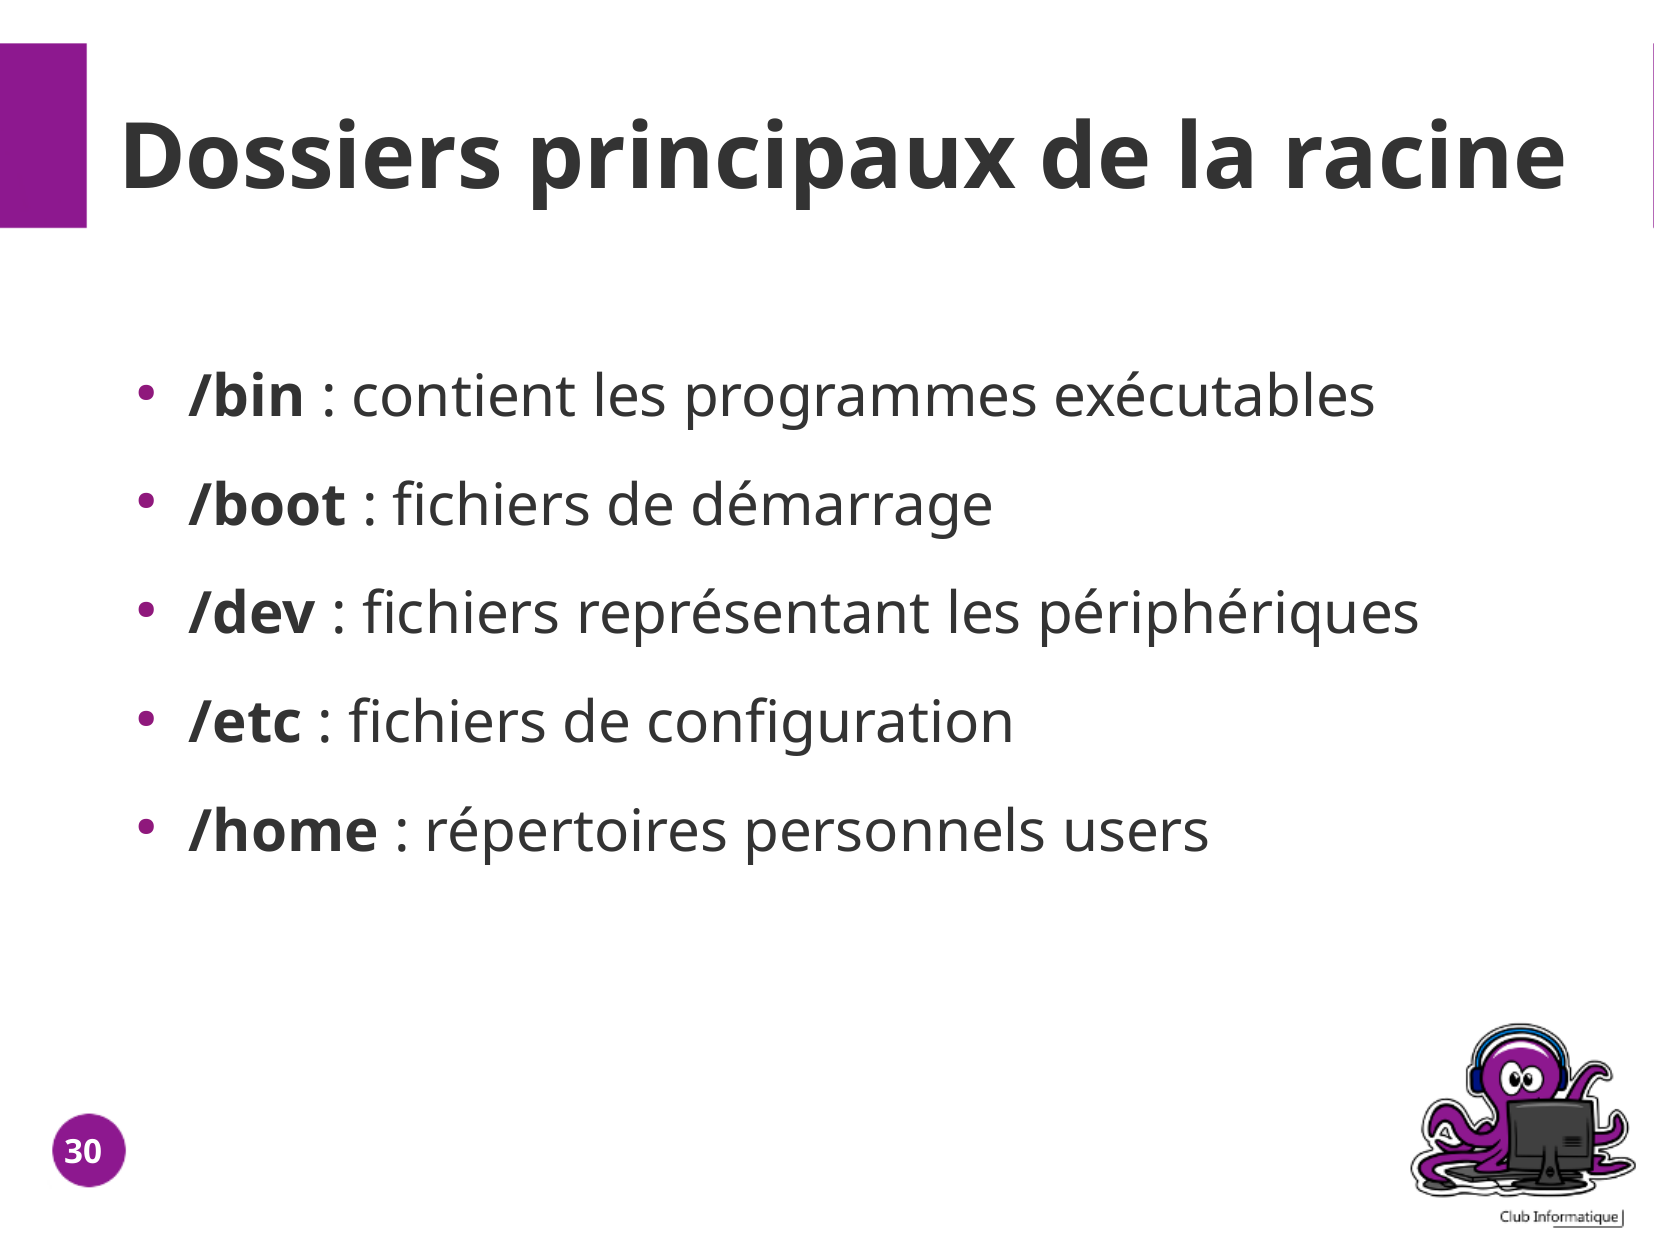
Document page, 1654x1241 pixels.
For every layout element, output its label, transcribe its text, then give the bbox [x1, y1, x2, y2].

list /bin : contient les programmes exécutables /boot : fichiers de démarrage /dev : fichiers représentant les périphériques /etc : fichiers de configuration /home : répertoires personnels users [118, 354, 1536, 1074]
picture [0, 0, 1654, 1241]
title Dossiers principaux de la racine [118, 45, 1571, 260]
